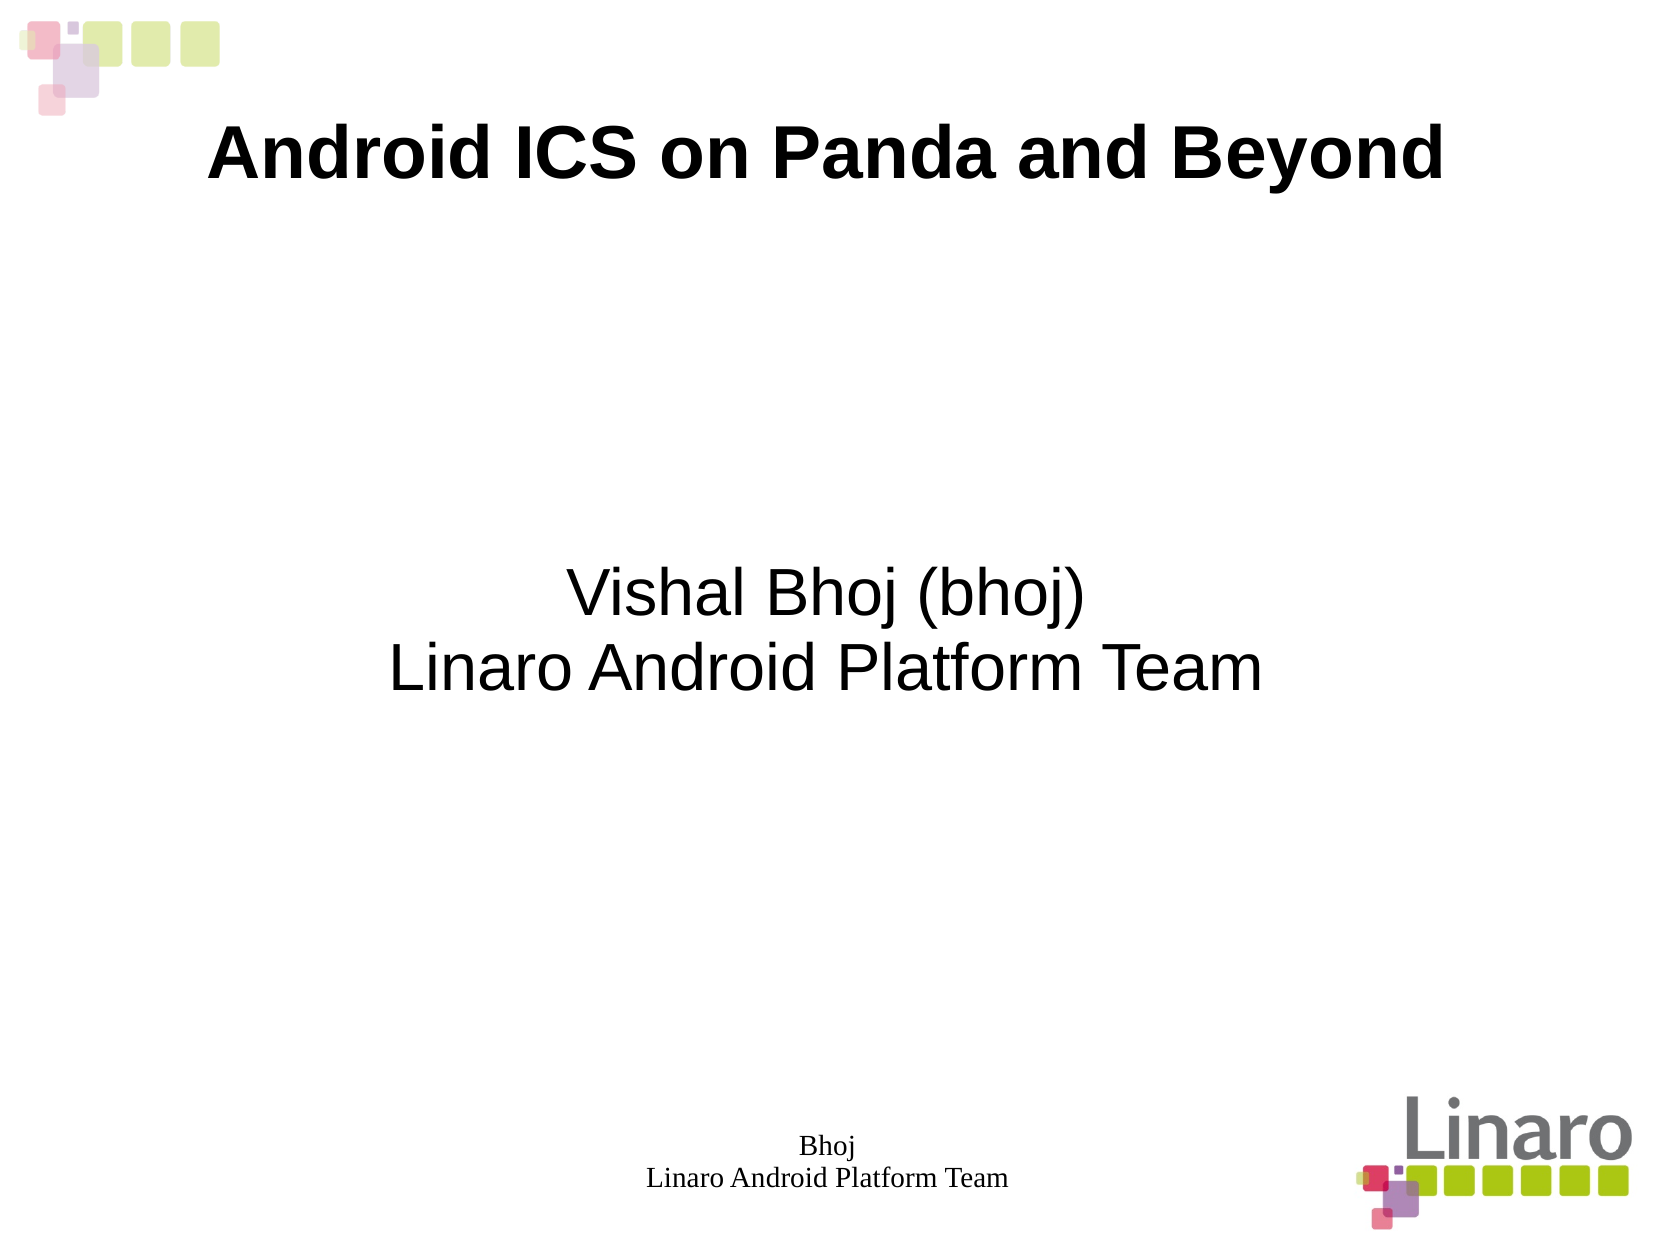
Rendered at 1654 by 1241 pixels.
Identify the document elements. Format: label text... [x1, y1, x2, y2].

title Android ICS on Panda and Beyond [82, 49, 1571, 257]
subtitle Vishal Bhoj (bhoj) Linaro Android Platform Team [82, 290, 1571, 1109]
picture [1343, 1087, 1644, 1238]
